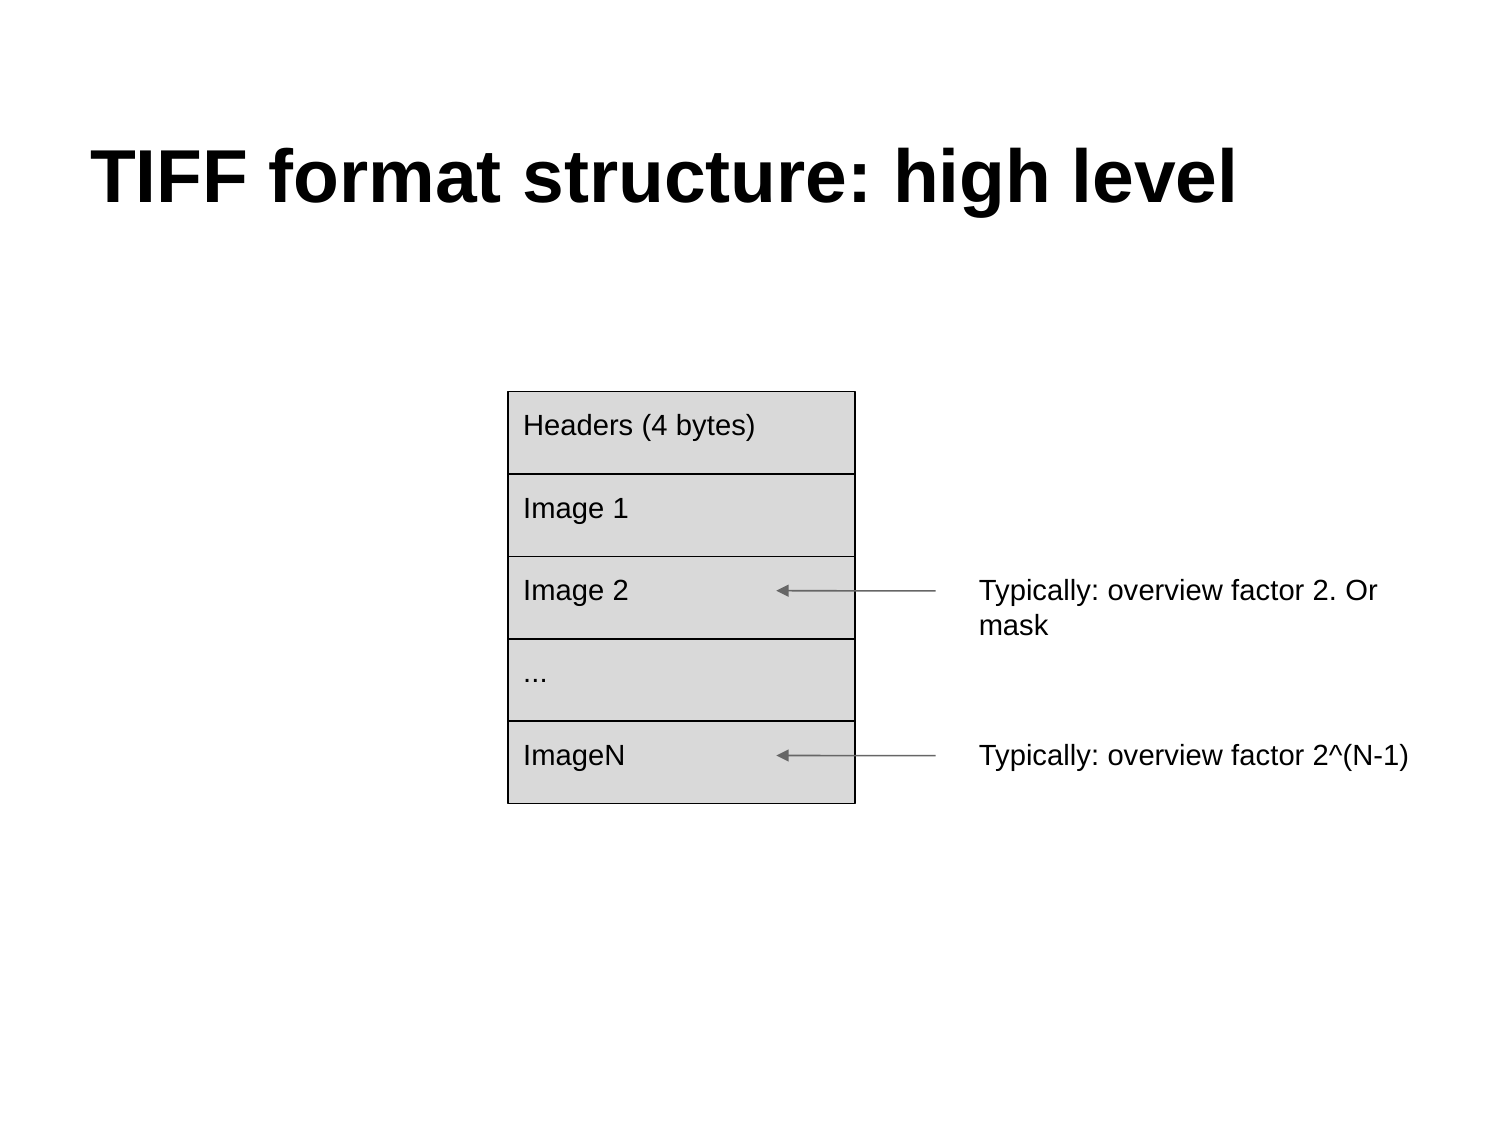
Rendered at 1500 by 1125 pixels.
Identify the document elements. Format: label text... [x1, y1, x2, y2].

title TIFF format structure: high level [75, 45, 1425, 233]
text_box Image 2 [508, 556, 856, 638]
text_box Typically: overview factor 2. Or mask [963, 556, 1450, 660]
text_box Headers (4 bytes) [508, 391, 856, 474]
text_box ... [508, 638, 856, 721]
text_box Typically: overview factor 2^(N-1) [963, 721, 1450, 824]
text_box Image 1 [508, 474, 856, 556]
text_box ImageN [508, 721, 856, 804]
